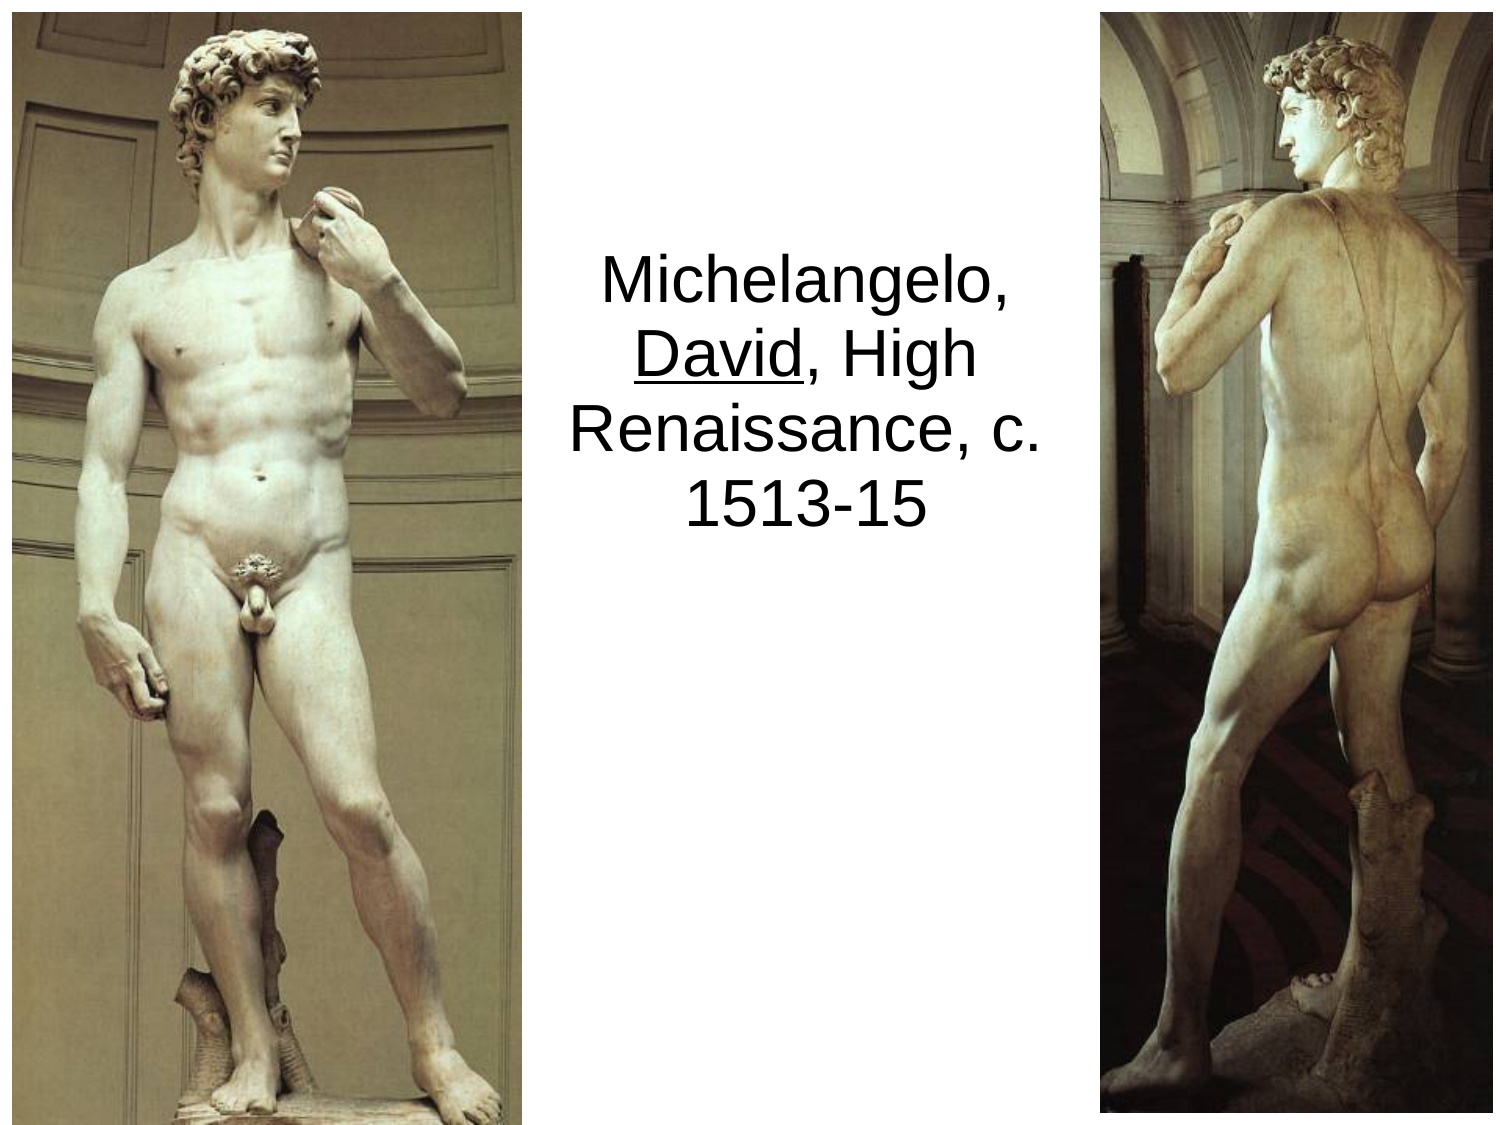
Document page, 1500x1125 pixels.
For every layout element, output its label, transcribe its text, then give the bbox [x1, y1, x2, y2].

picture [12, 12, 522, 1125]
picture [1100, 12, 1493, 1113]
title Michelangelo, David, High Renaissance, c. 1513-15 [524, 45, 1088, 738]
